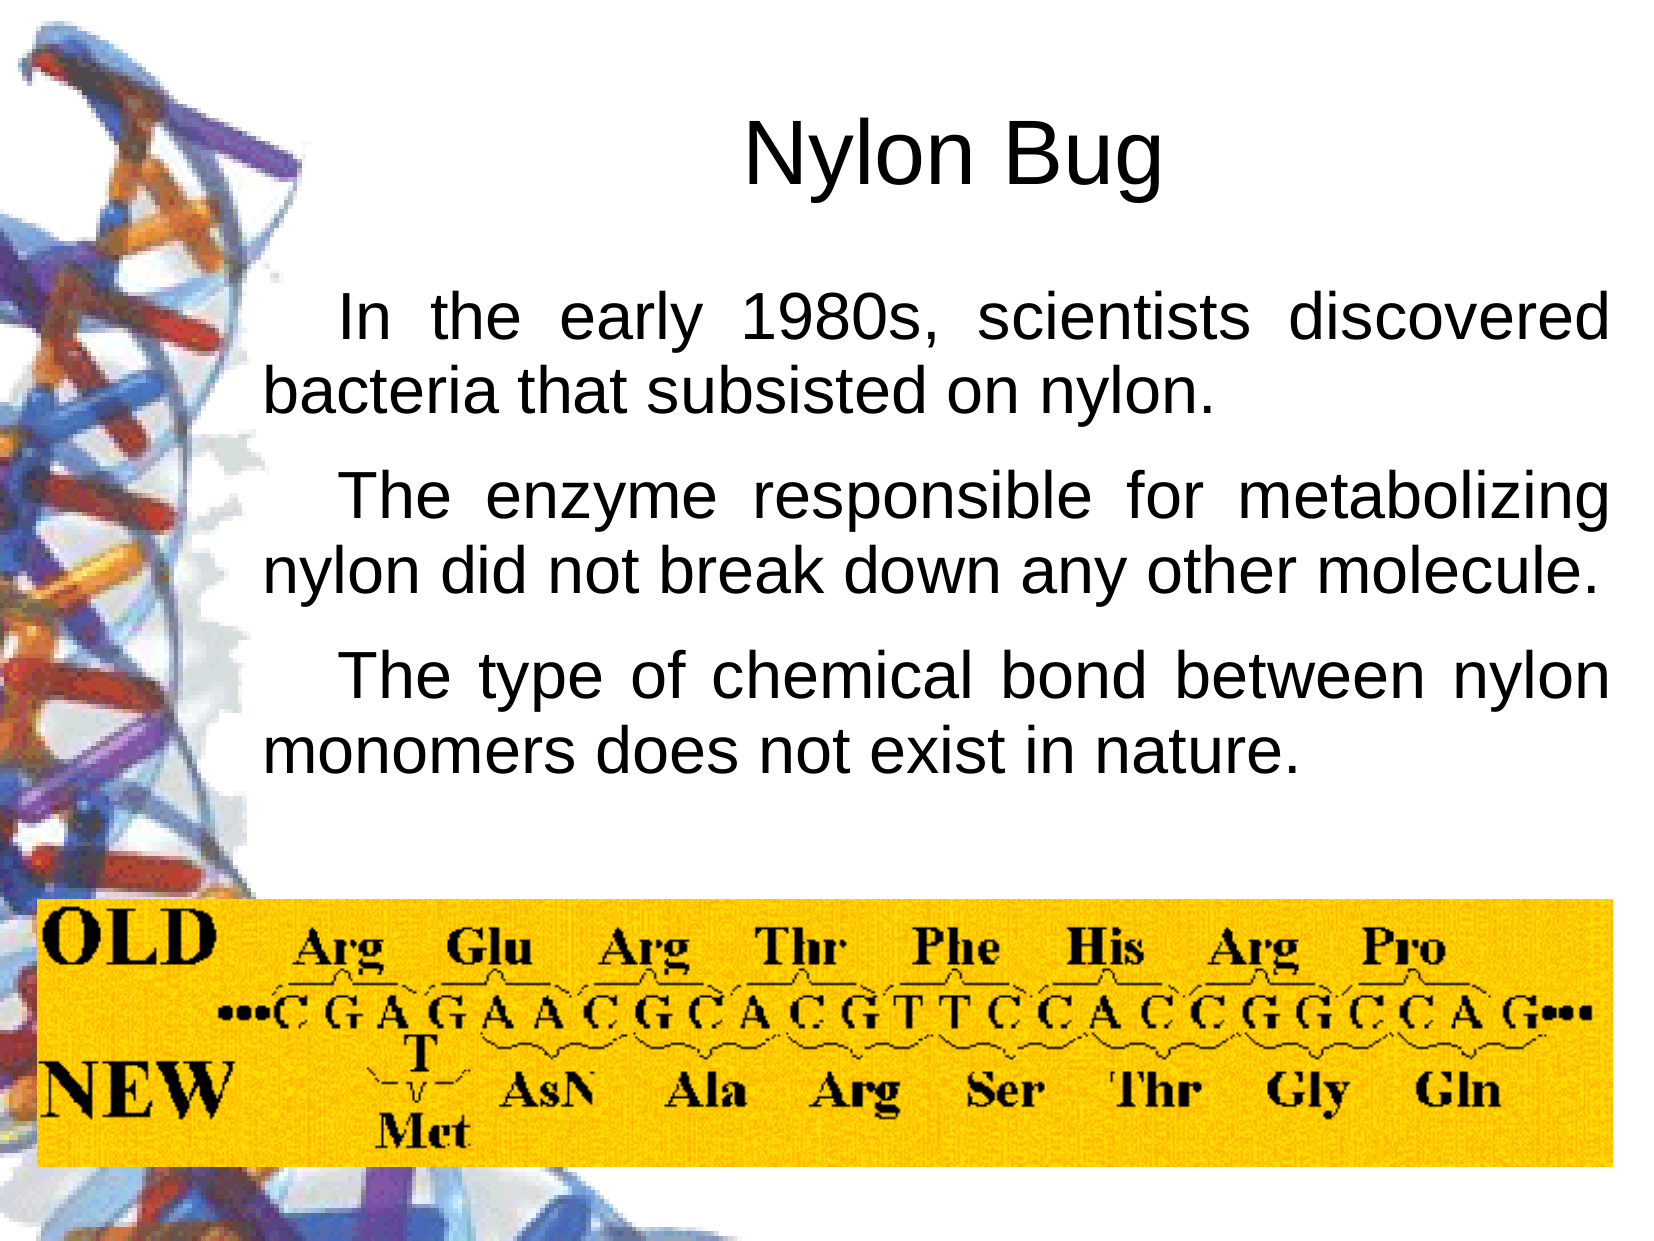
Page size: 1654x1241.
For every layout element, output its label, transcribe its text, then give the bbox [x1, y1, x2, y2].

picture [0, 0, 1654, 1241]
subtitle In the early 1980s, scientists discovered bacteria that subsisted on nylon. The enzyme responsible for metabolizing nylon did not break down any other molecule. The type of chemical bond between nylon monomers does not exist in nature. [262, 278, 1613, 788]
title Nylon Bug [337, 49, 1571, 257]
